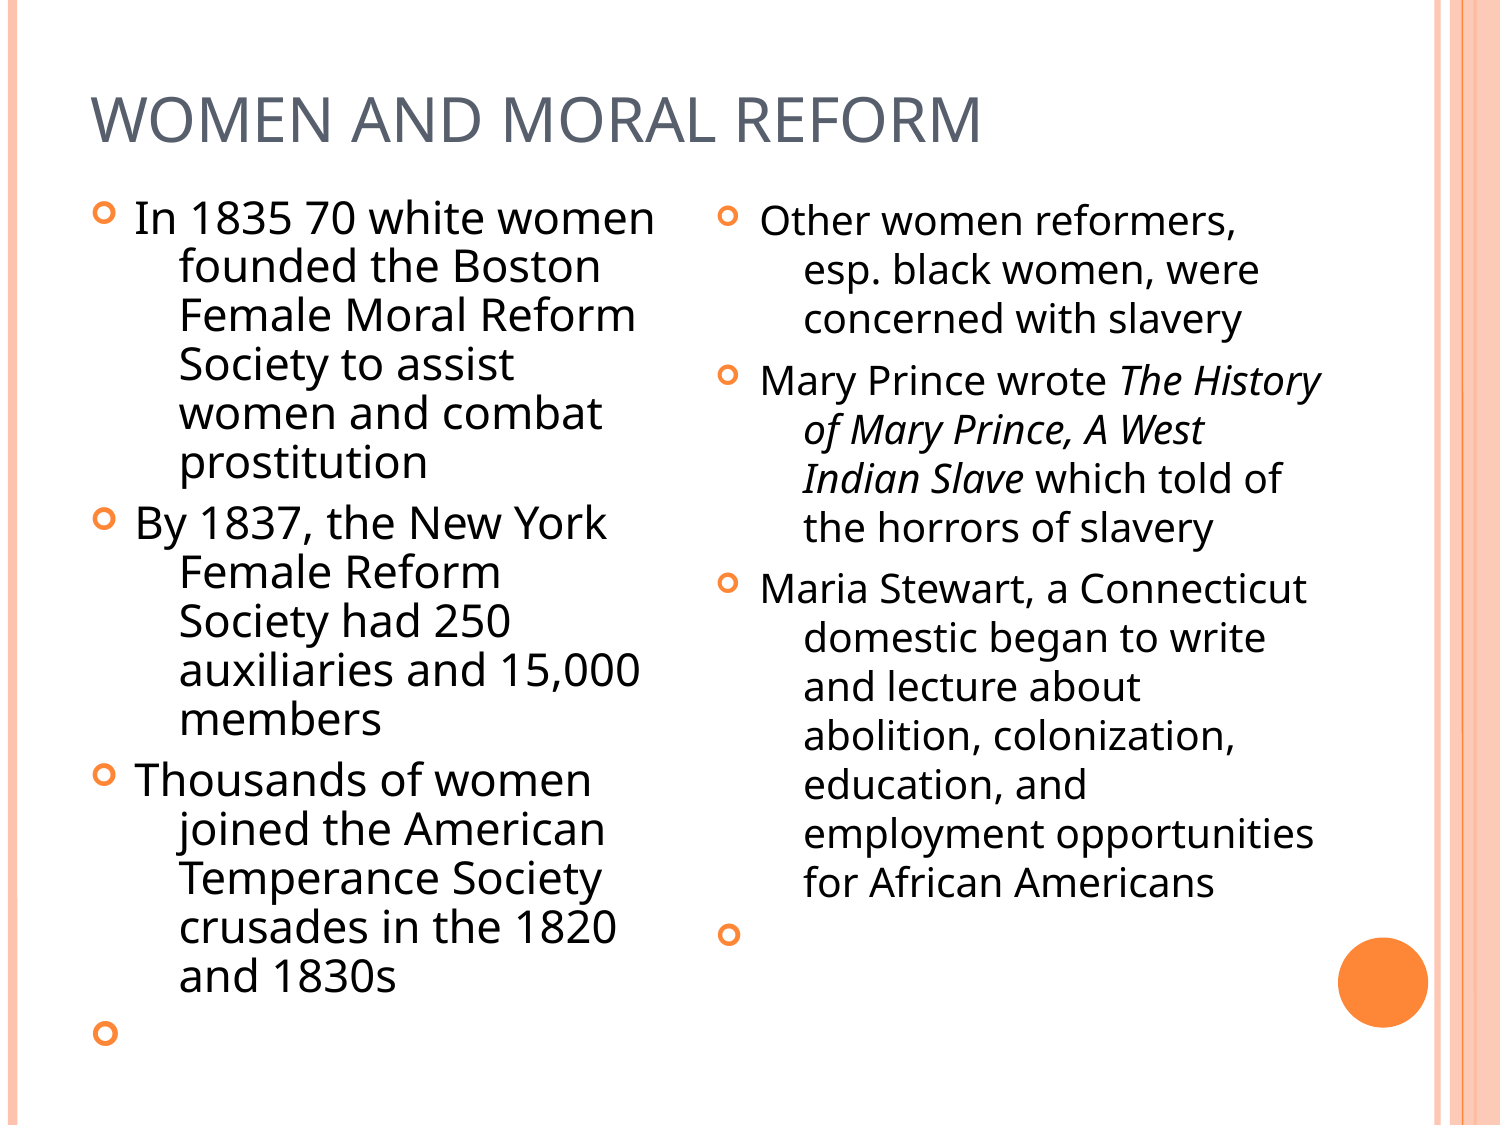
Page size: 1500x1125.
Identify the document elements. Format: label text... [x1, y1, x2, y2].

title Women and Moral Reform [75, 45, 1300, 163]
list In 1835 70 white women founded the Boston Female Moral Reform Society to assist women and combat prostitution By 1837, the New York Female Reform Society had 250 auxiliaries and 15,000 members Thousands of women joined the American Temperance Society crusades in the 1820 and 1830s [75, 187, 676, 1013]
list Other women reformers, esp. black women, were concerned with slavery Mary Prince wrote The History of Mary Prince, A West Indian Slave which told of the horrors of slavery Maria Stewart, a Connecticut domestic began to write and lecture about abolition, colonization, education, and employment opportunities for African Americans [700, 187, 1338, 1013]
